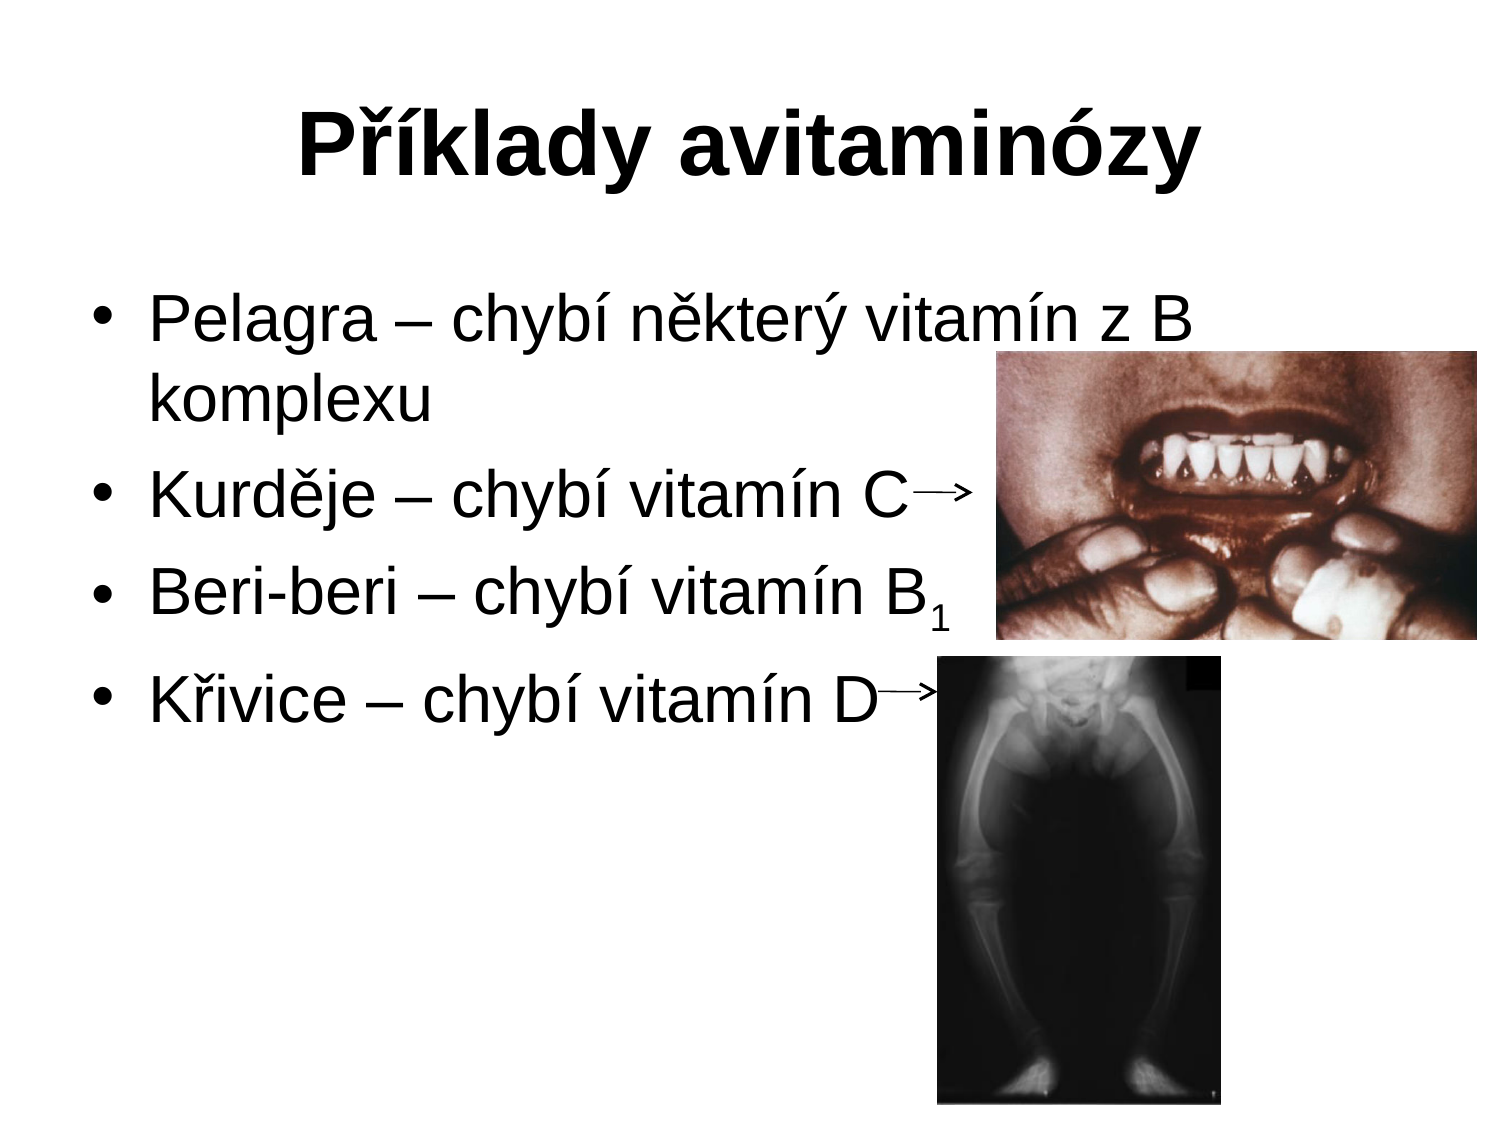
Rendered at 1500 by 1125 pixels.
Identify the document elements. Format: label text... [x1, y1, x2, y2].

title Příklady avitaminózy [75, 45, 1426, 233]
picture [937, 656, 1221, 1105]
picture [996, 351, 1477, 640]
list Pelagra – chybí některý vitamín z B komplexu Kurděje – chybí vitamín C Beri-beri – chybí vitamín B1 Křivice – chybí vitamín D [76, 267, 1427, 1010]
